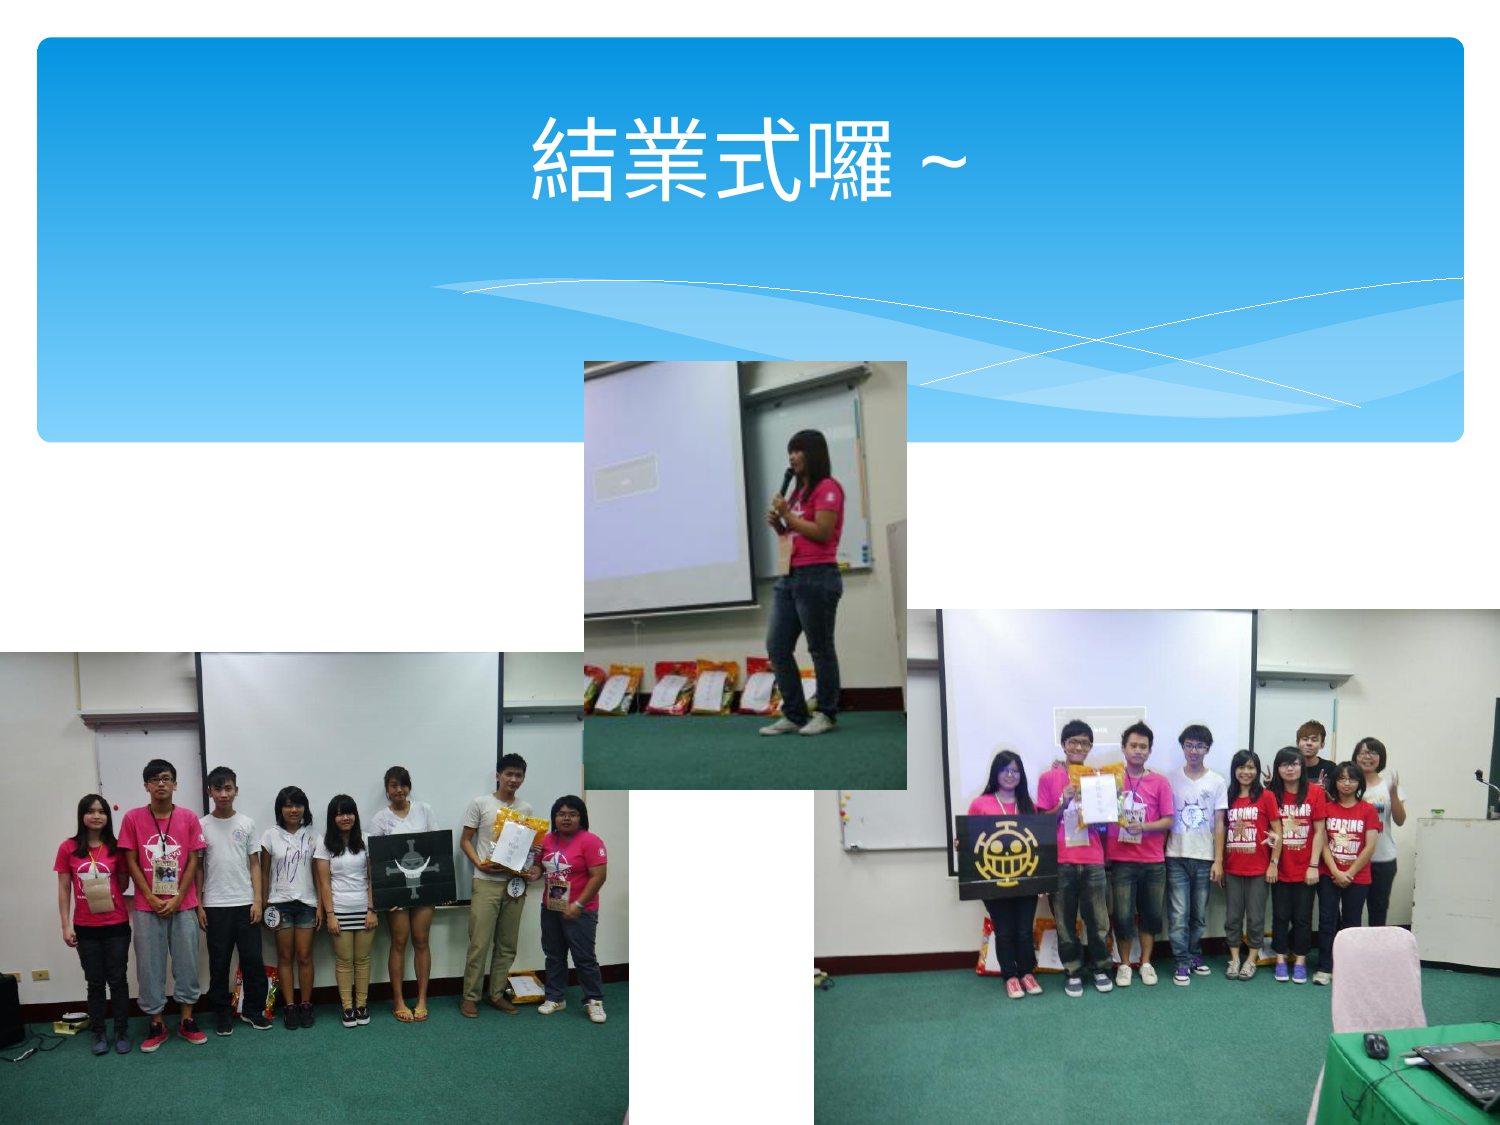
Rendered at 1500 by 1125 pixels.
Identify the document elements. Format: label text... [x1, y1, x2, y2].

title 結業式囉~ [75, 55, 1426, 261]
picture [0, 361, 1500, 1125]
